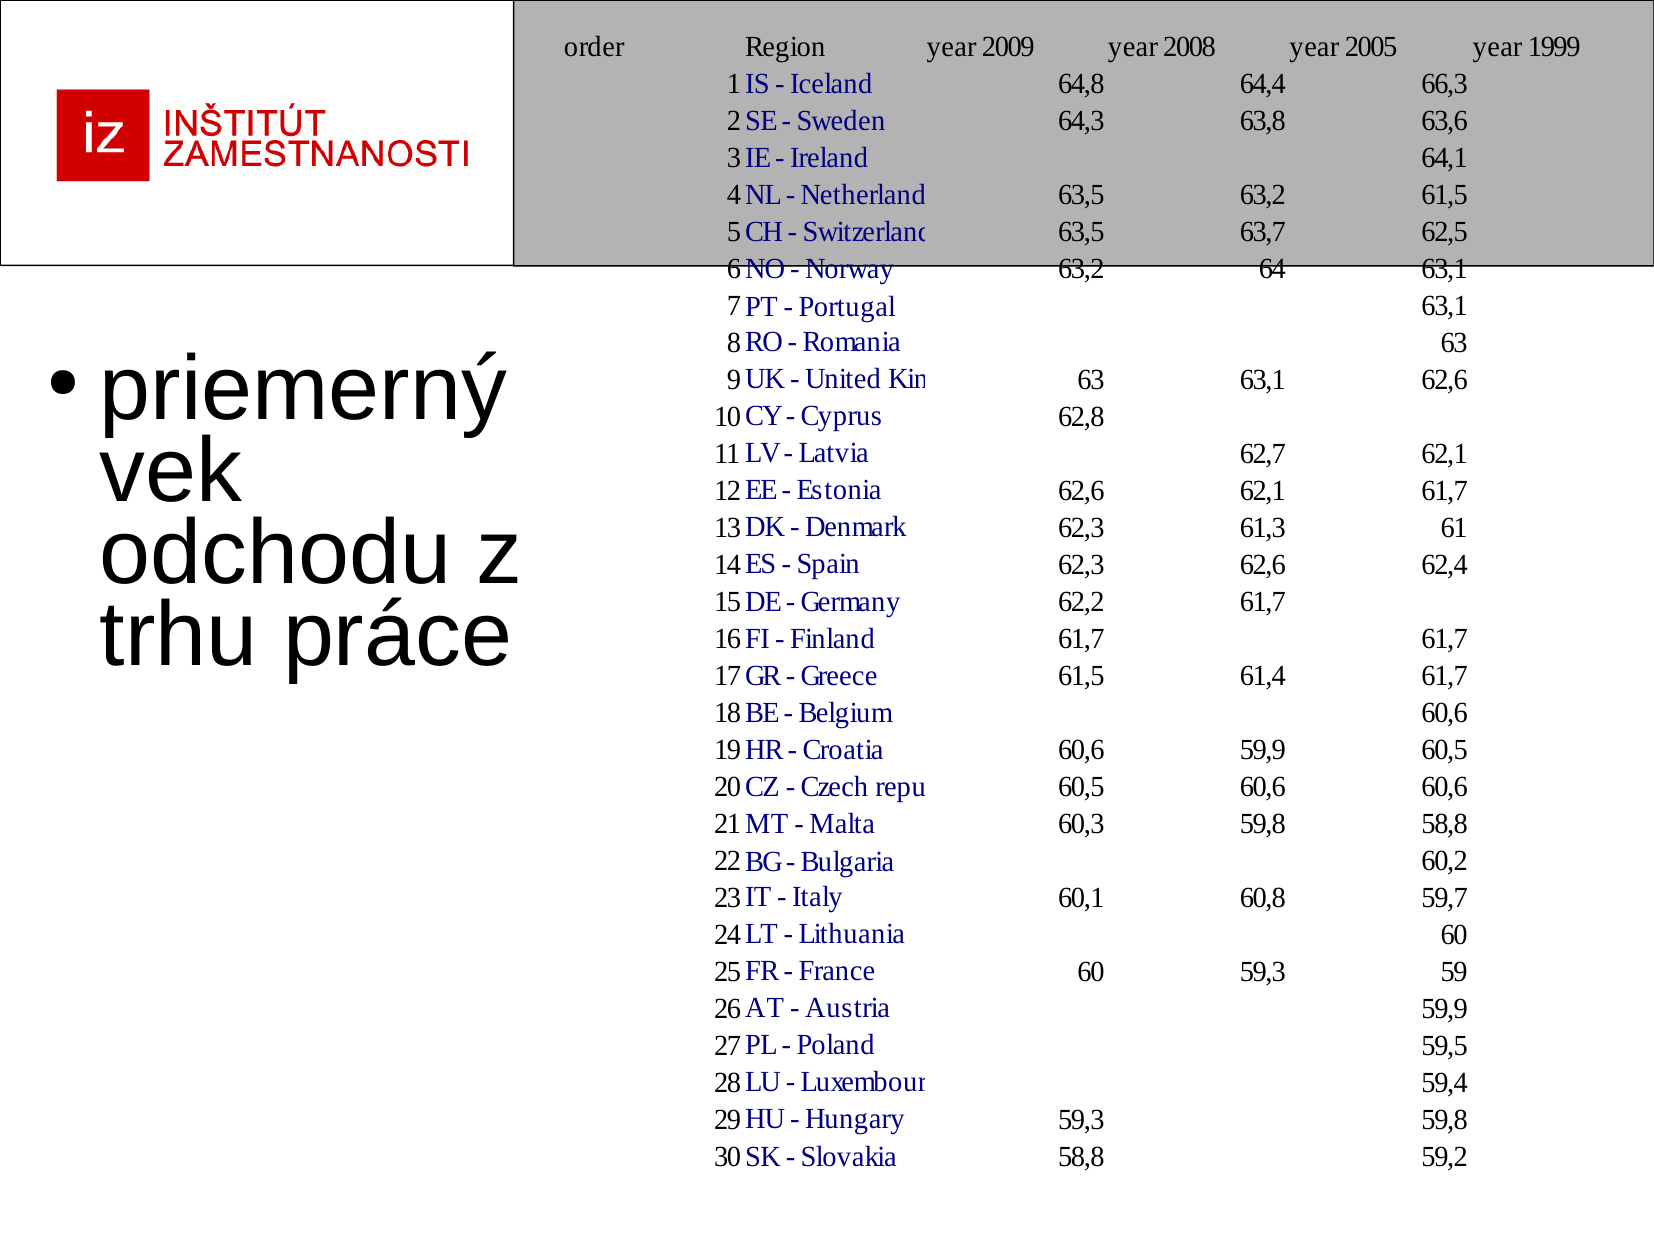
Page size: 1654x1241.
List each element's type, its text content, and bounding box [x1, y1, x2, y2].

list priemerný vek odchodu z trhu práce [29, 354, 601, 1121]
chart [561, 29, 1654, 1182]
picture [5, 8, 512, 257]
